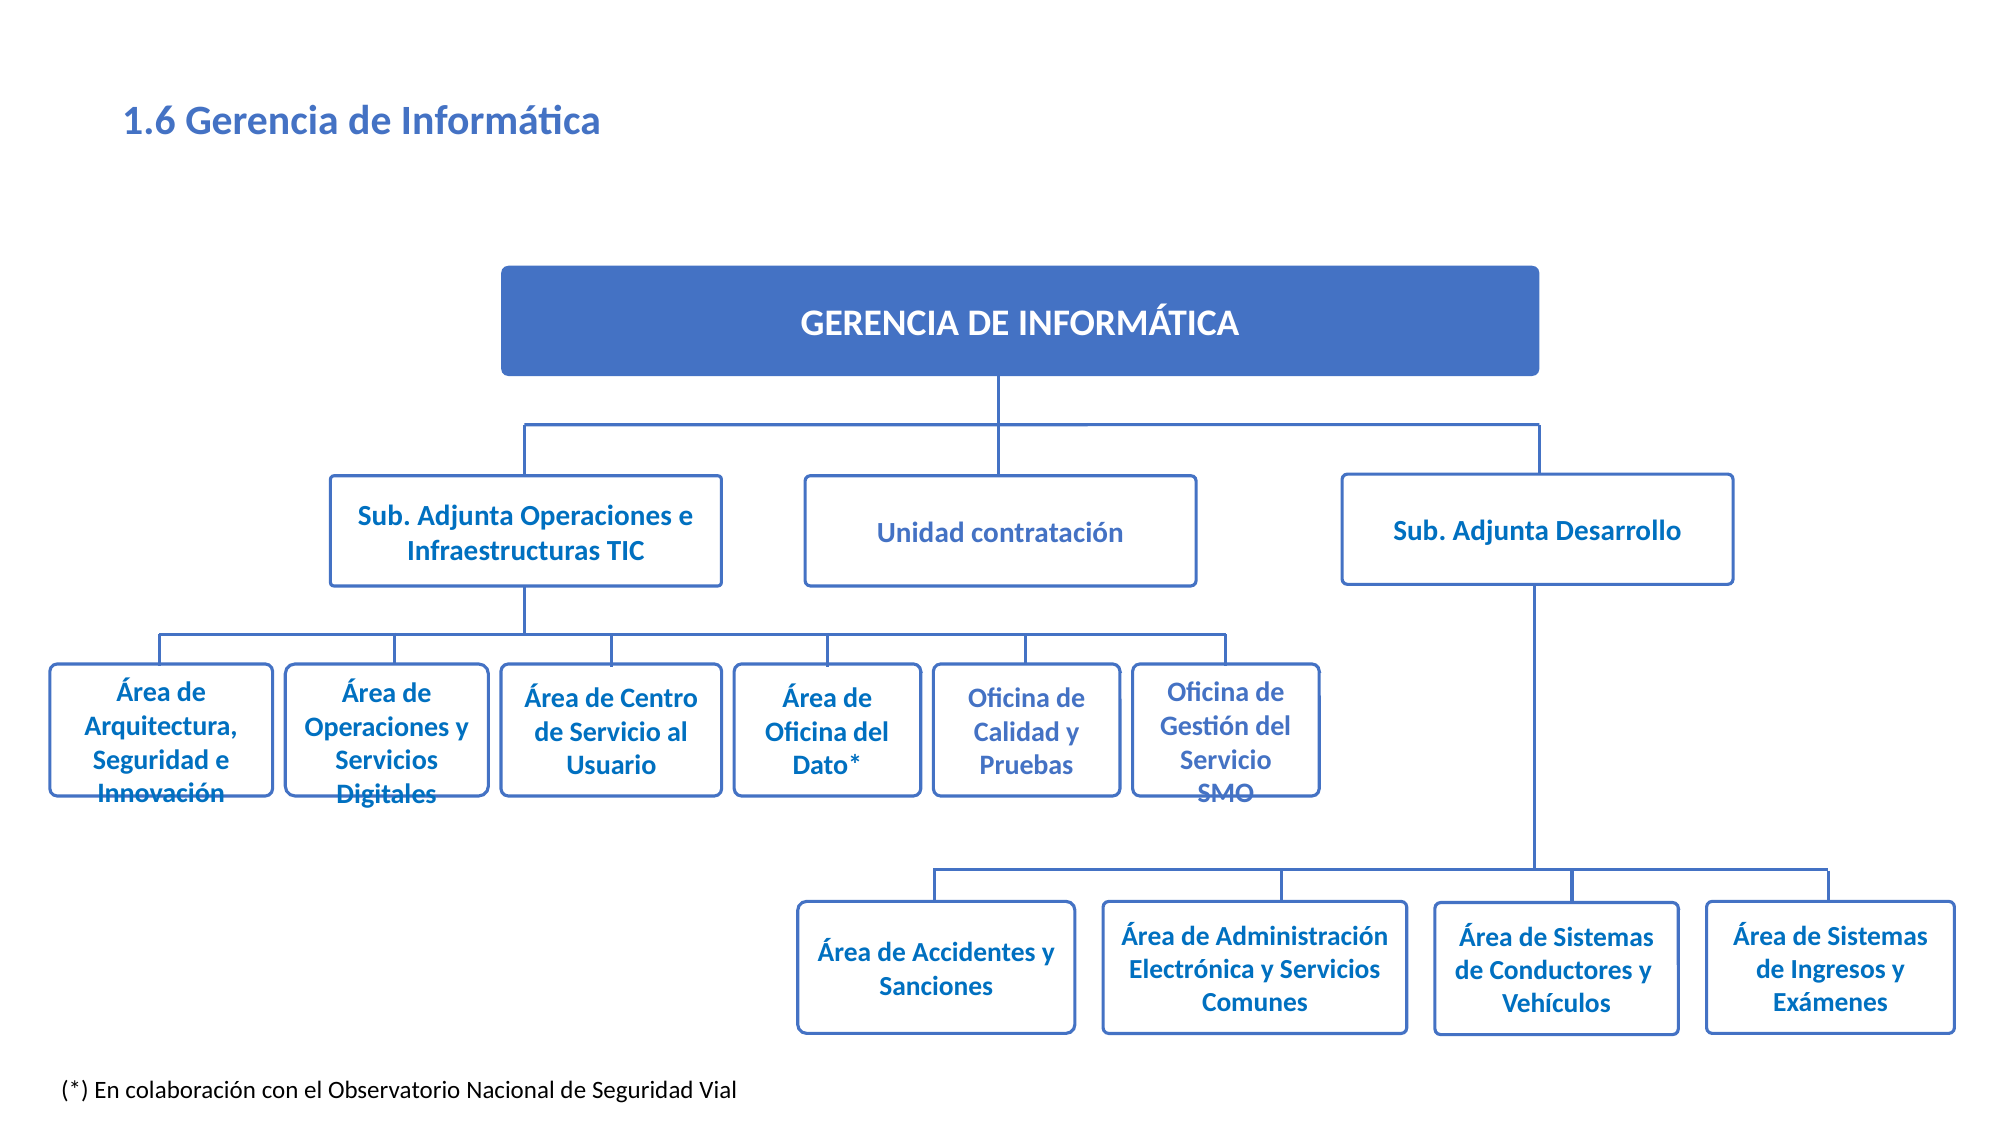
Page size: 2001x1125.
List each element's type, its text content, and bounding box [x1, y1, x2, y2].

text_box Área de Accidentes y Sanciones [797, 901, 1075, 1034]
text_box 1.6 Gerencia de Informática [107, 85, 621, 151]
text_box Área de Sistemas de Conductores y Vehículos [1434, 902, 1679, 1035]
text_box Área de Oficina del Dato* [734, 663, 921, 797]
text_box Área de Centro de Servicio al Usuario [500, 663, 722, 797]
text_box Área de Arquitectura, Seguridad e Innovación [49, 663, 273, 797]
text_box Área de Administración Electrónica y Servicios Comunes [1103, 901, 1407, 1034]
text_box Área de Sistemas de Ingresos y Exámenes [1706, 901, 1955, 1034]
text_box Oficina de Calidad y Pruebas [933, 663, 1120, 797]
text_box GERENCIA DE INFORMÁTICA [501, 265, 1540, 377]
text_box (*) En colaboración con el Observatorio Nacional de Seguridad Vial [46, 1065, 753, 1112]
text_box Unidad contratación [805, 475, 1197, 586]
text_box Sub. Adjunta Desarrollo [1342, 474, 1734, 585]
text_box Oficina de Gestión del Servicio SMO [1132, 663, 1320, 797]
text_box Sub. Adjunta Operaciones e Infraestructuras TIC [330, 475, 722, 587]
text_box Área de Operaciones y Servicios Digitales [285, 663, 489, 797]
